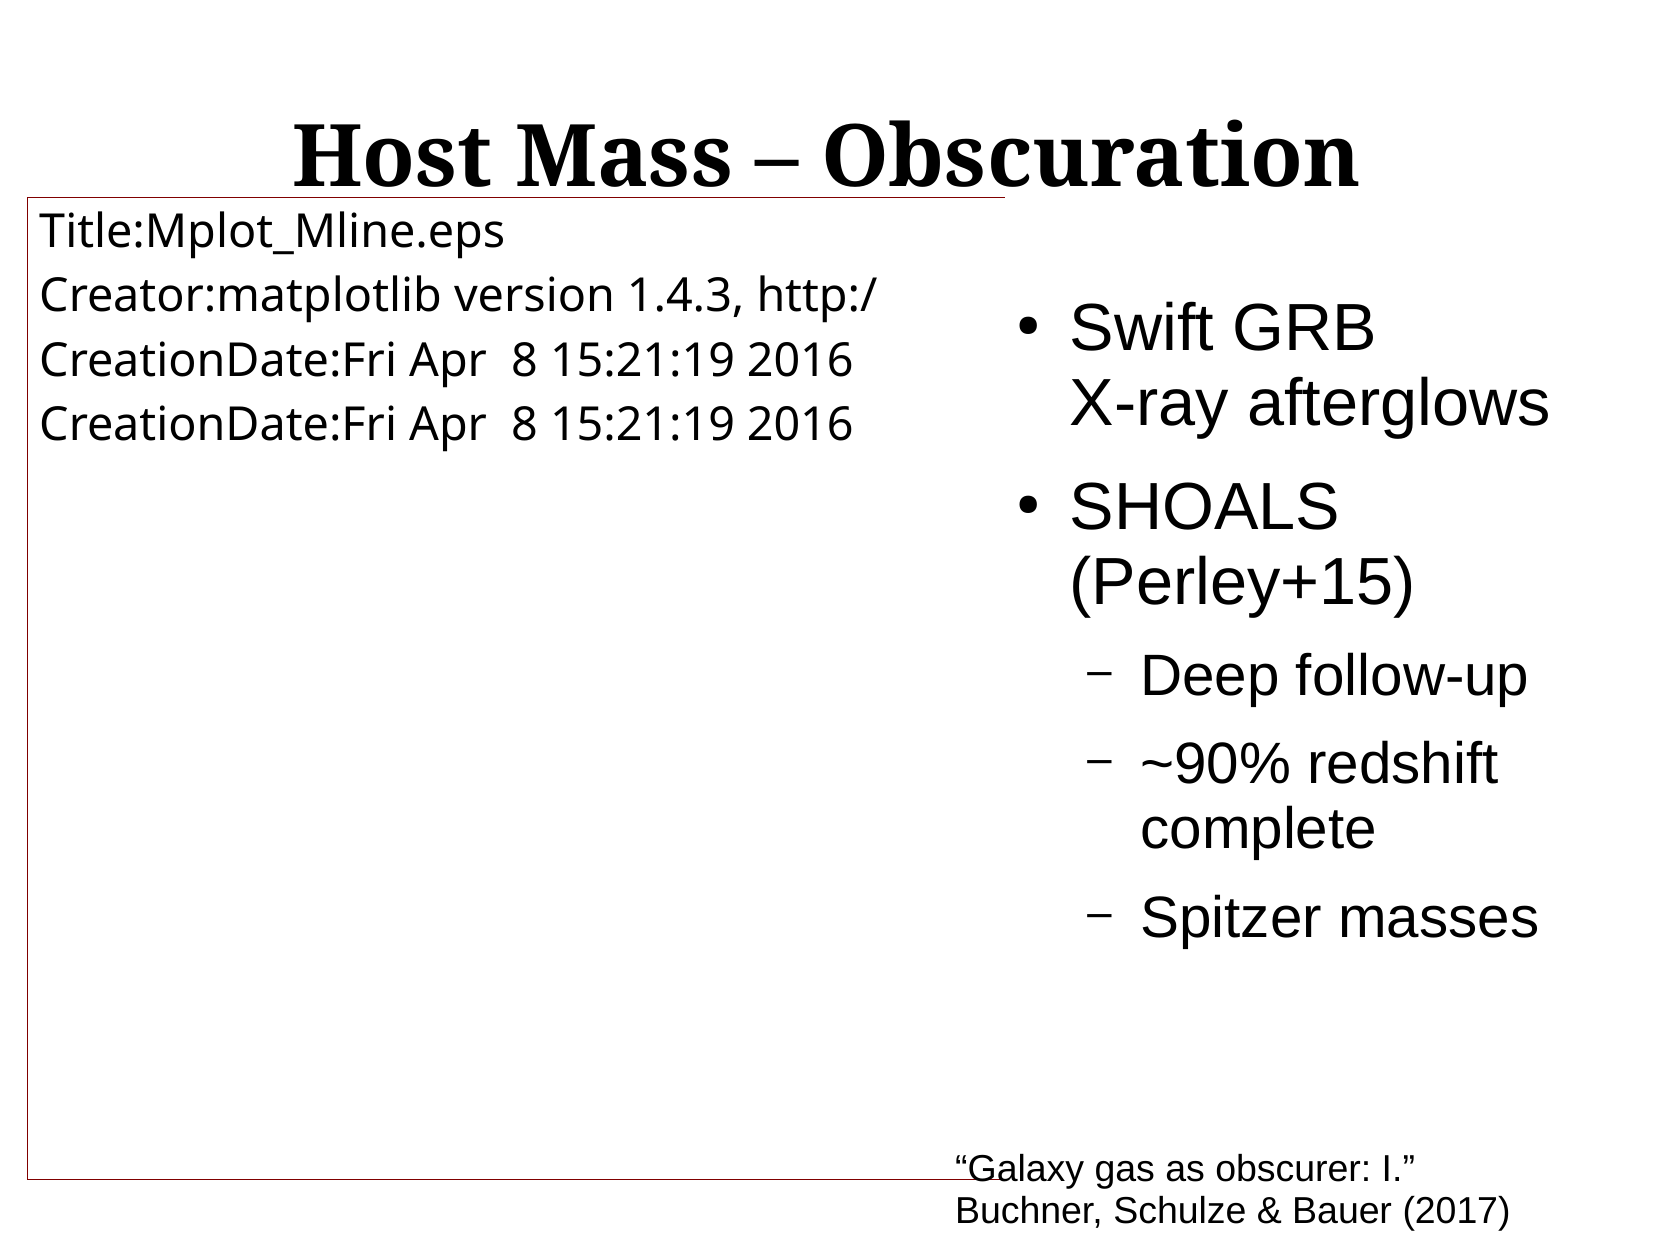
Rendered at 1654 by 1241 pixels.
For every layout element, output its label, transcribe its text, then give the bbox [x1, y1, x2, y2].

title Host Mass – Obscuration [82, 49, 1571, 257]
list Swift GRB X-ray afterglows SHOALS (Perley+15) Deep follow-up ~90% redshift complete Spitzer masses [1006, 290, 1595, 1010]
picture [24, 194, 1006, 1180]
text_box “Galaxy gas as obscurer: I.” Buchner, Schulze & Bauer (2017) [940, 1140, 1646, 1239]
